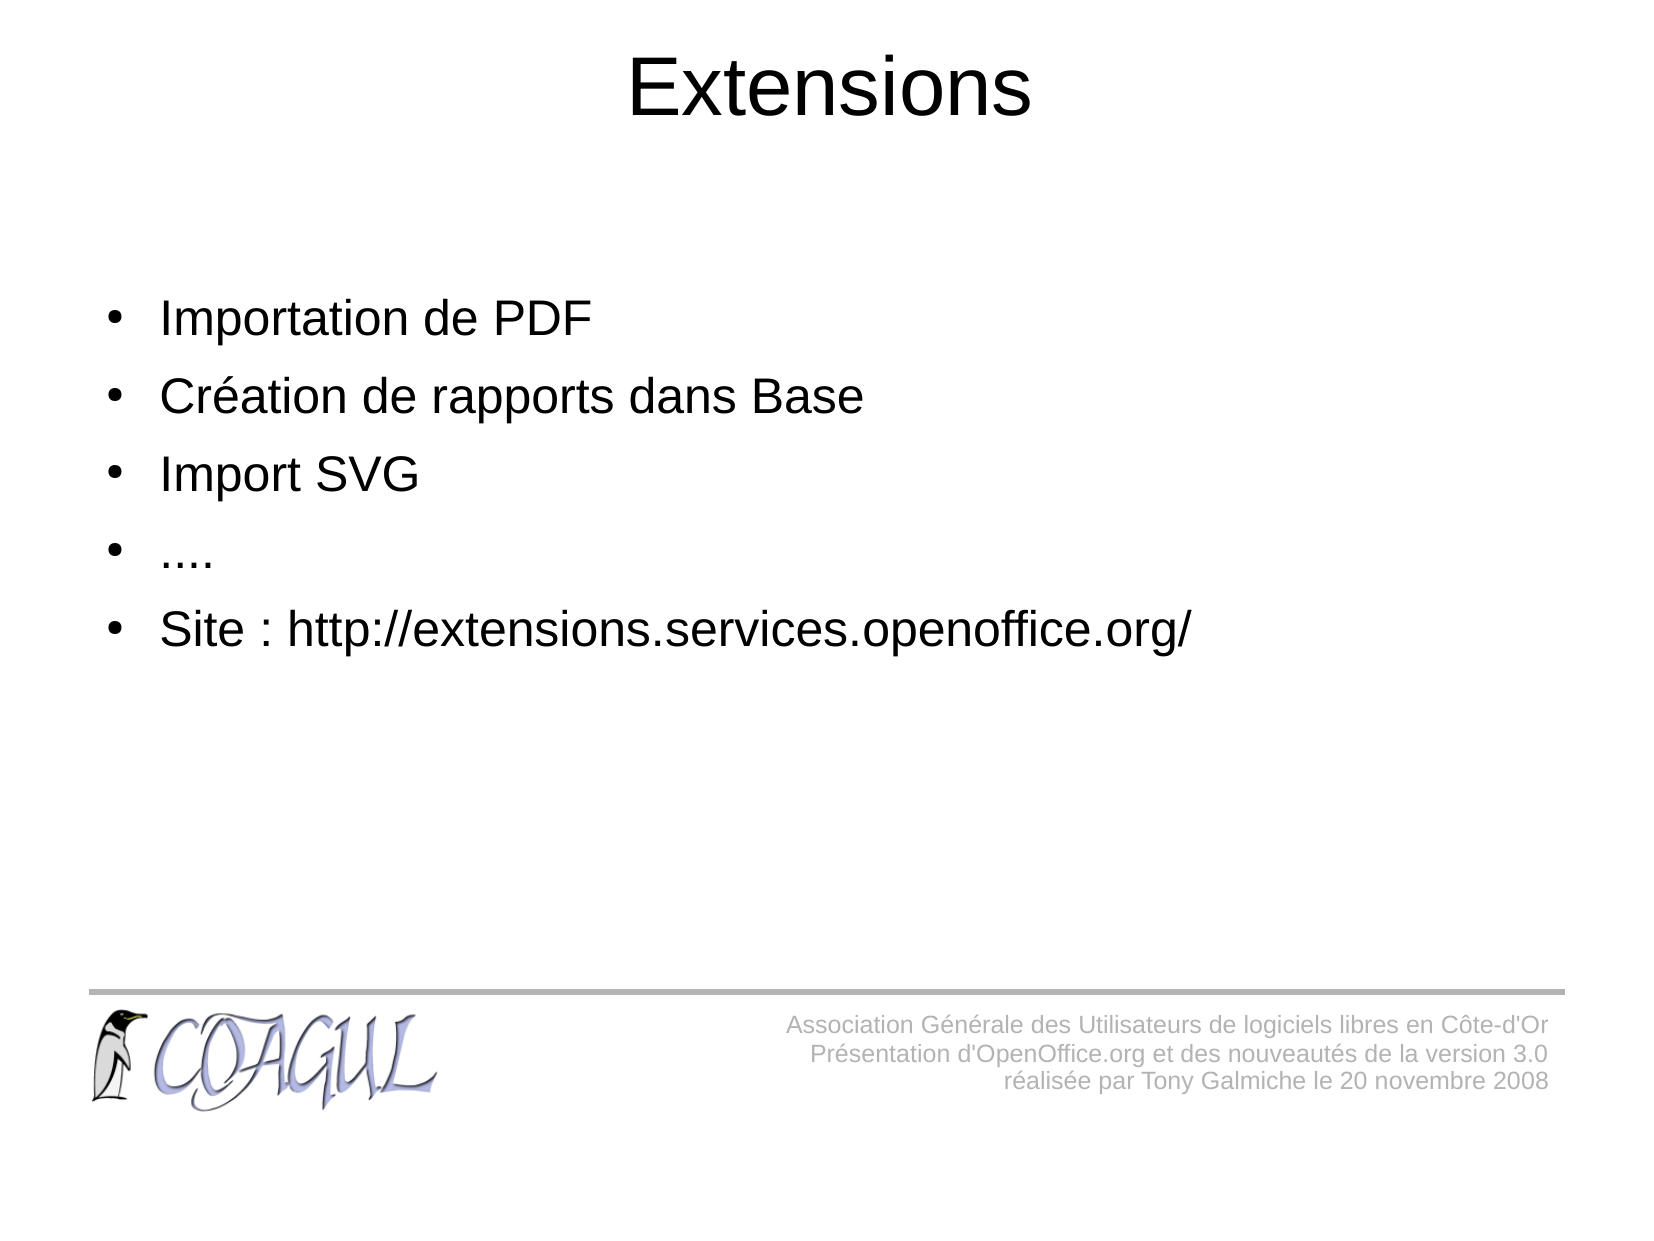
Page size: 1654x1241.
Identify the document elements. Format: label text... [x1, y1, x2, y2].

title Extensions [88, 33, 1571, 141]
picture [88, 1006, 443, 1117]
list Importation de PDF Création de rapports dans Base Import SVG .... Site : http://extensions.services.openoffice.org/ [88, 290, 1571, 901]
